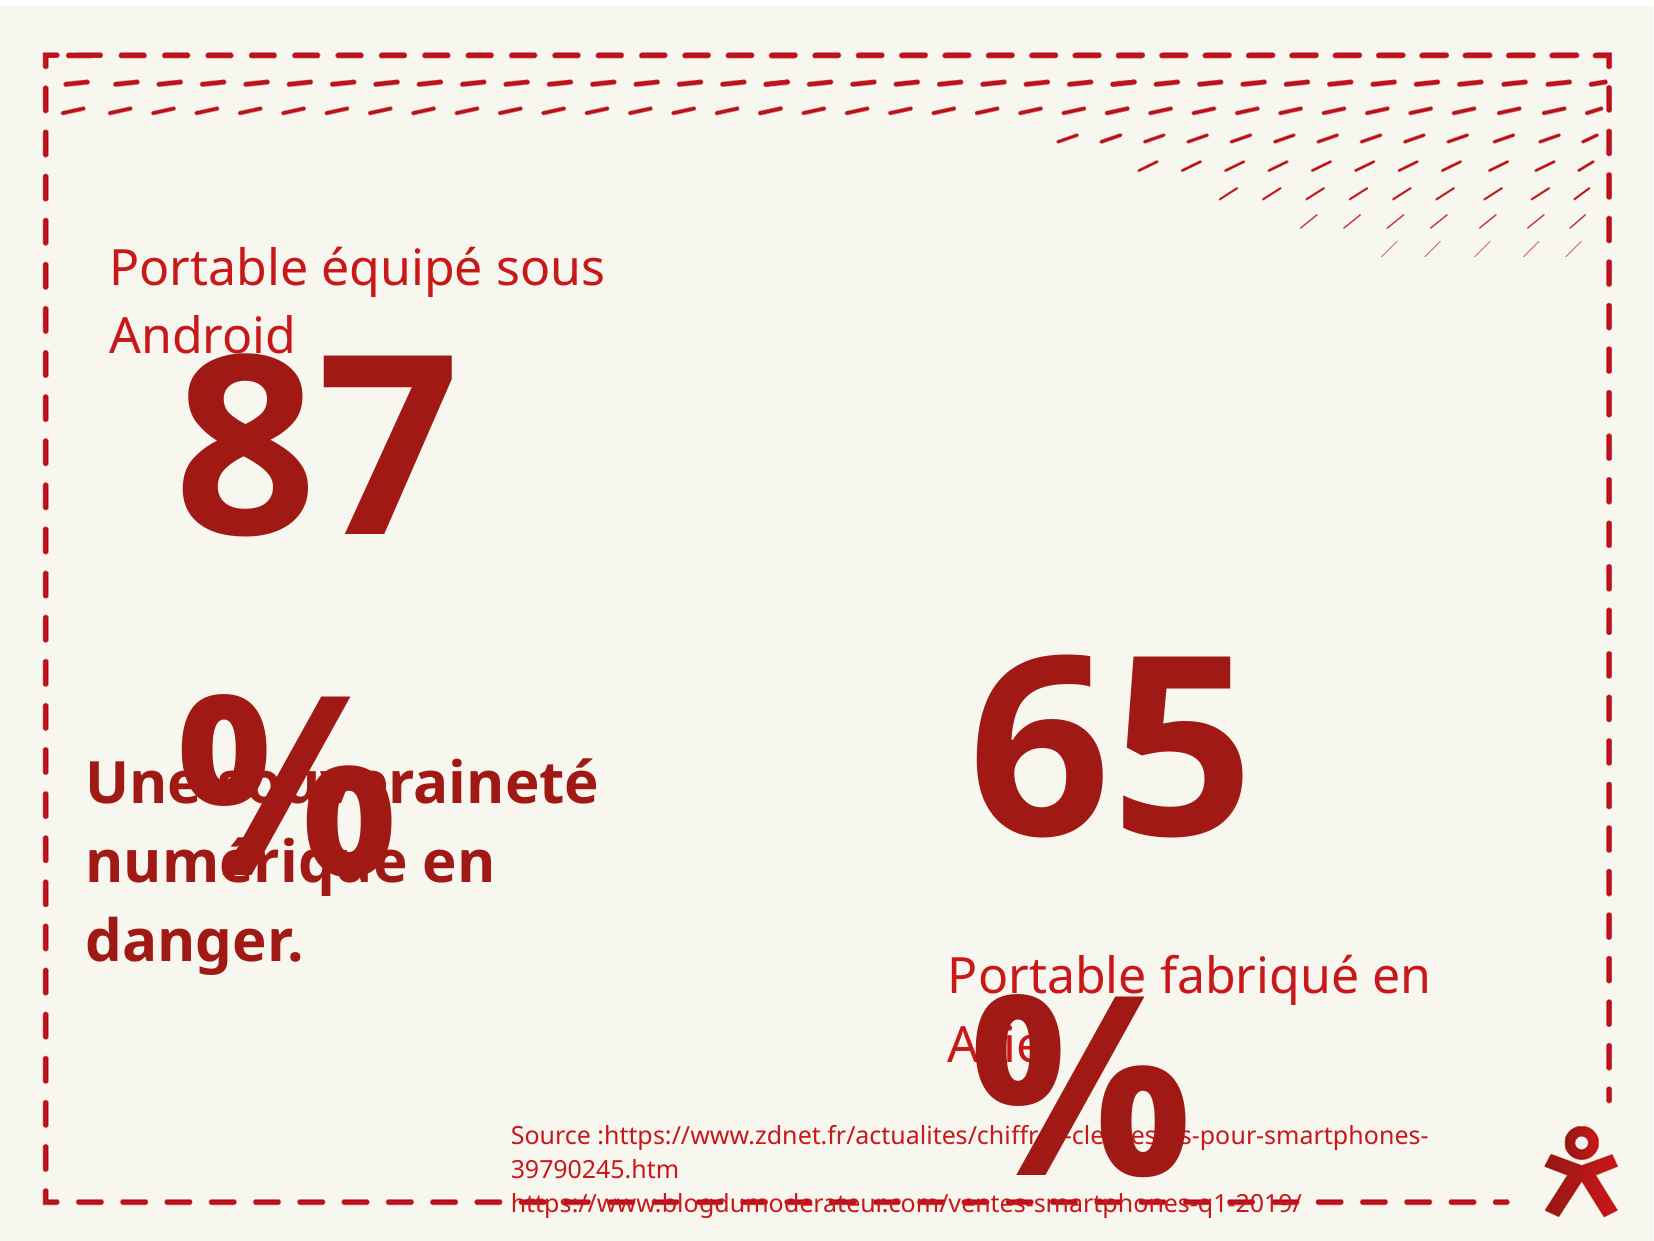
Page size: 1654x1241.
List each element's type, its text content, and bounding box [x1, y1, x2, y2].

picture [1023, 1039, 1030, 1046]
picture [1132, 1091, 1154, 1110]
picture [966, 1028, 978, 1053]
text_box 65% [954, 560, 1492, 939]
picture [1007, 1028, 1029, 1081]
text_box Portable fabriqué en Asie [933, 933, 1524, 1028]
text_box Une souveraineté numérique en danger. [70, 733, 745, 981]
text_box Portable équipé sous Android [94, 224, 792, 306]
picture [957, 1032, 968, 1047]
picture [0, 6, 1654, 1241]
text_box Source :https://www.zdnet.fr/actualites/chiffres-cles-les-os-pour-smartphones-39790245.htm https://www.blogdumoderateur.com/ventes-smartphones-q1-2019/ [496, 1110, 1607, 1241]
text_box 87% [159, 259, 697, 638]
picture [1023, 1049, 1030, 1058]
